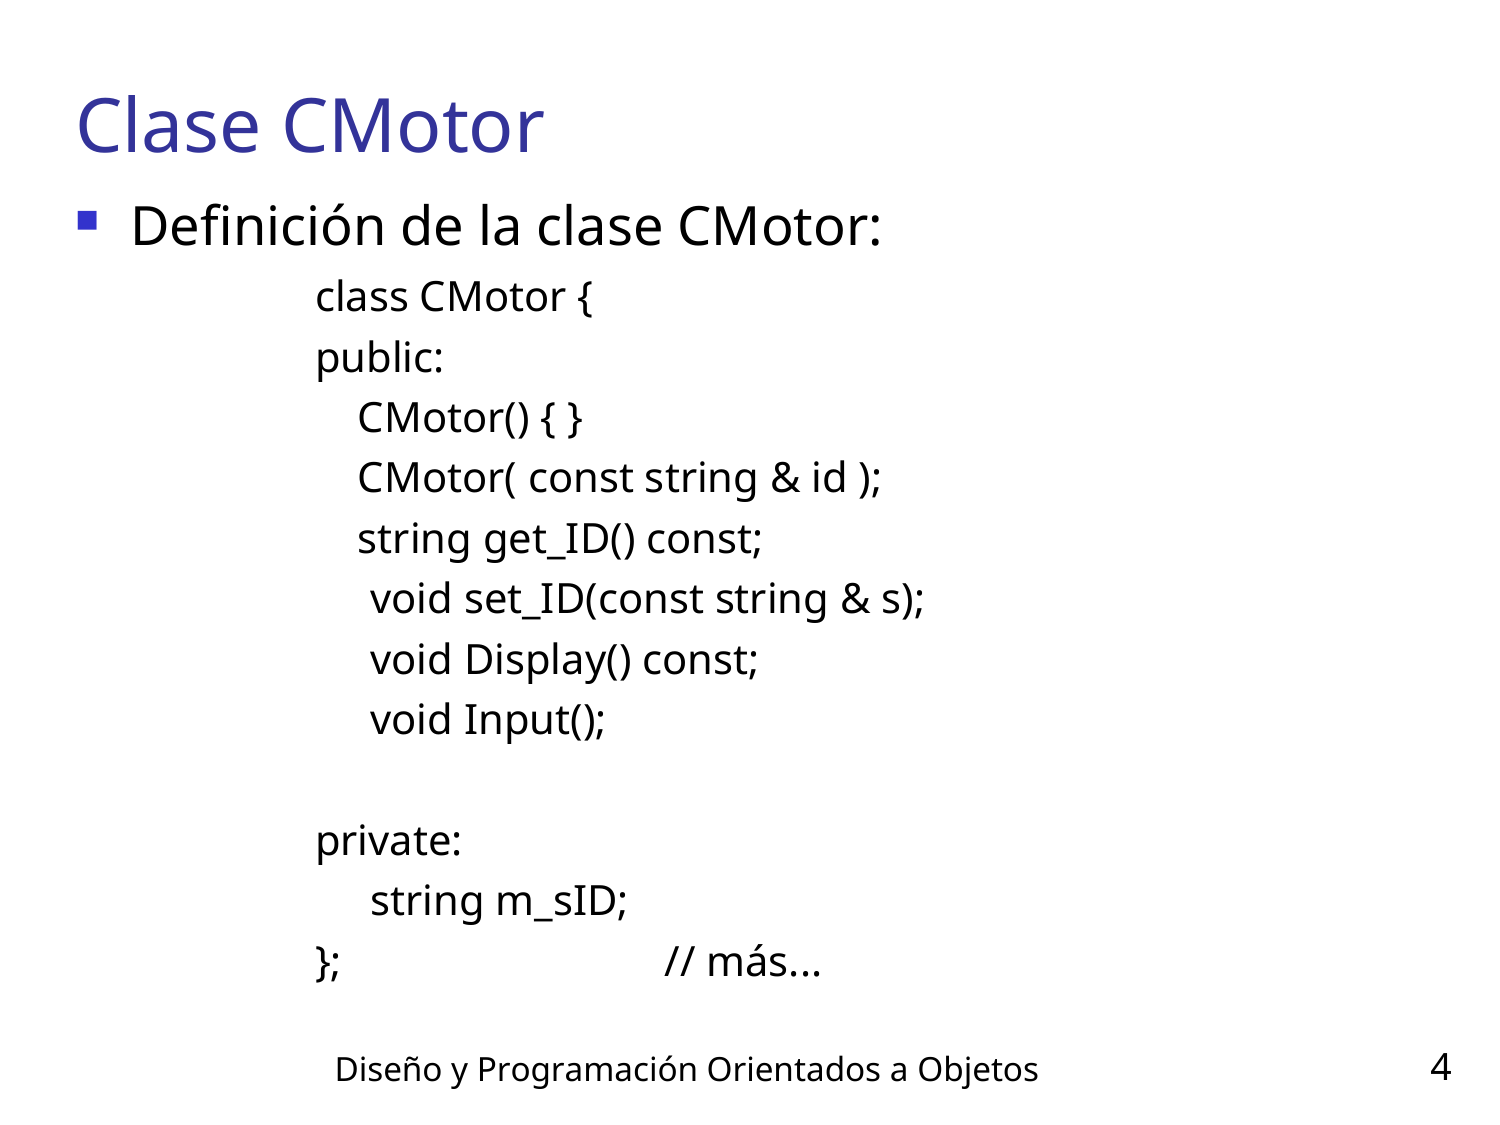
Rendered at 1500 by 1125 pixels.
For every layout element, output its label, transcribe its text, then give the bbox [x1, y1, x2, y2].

list Definición de la clase CMotor: [75, 187, 1462, 1051]
text_box class CMotor { public: CMotor() { } CMotor( const string & id ); string get_ID() const; void set_ID(const string & s); void Display() const; void Input(); private: string m_sID; }; // más... [299, 1051, 1375, 1075]
title Clase CMotor [75, 37, 1466, 200]
